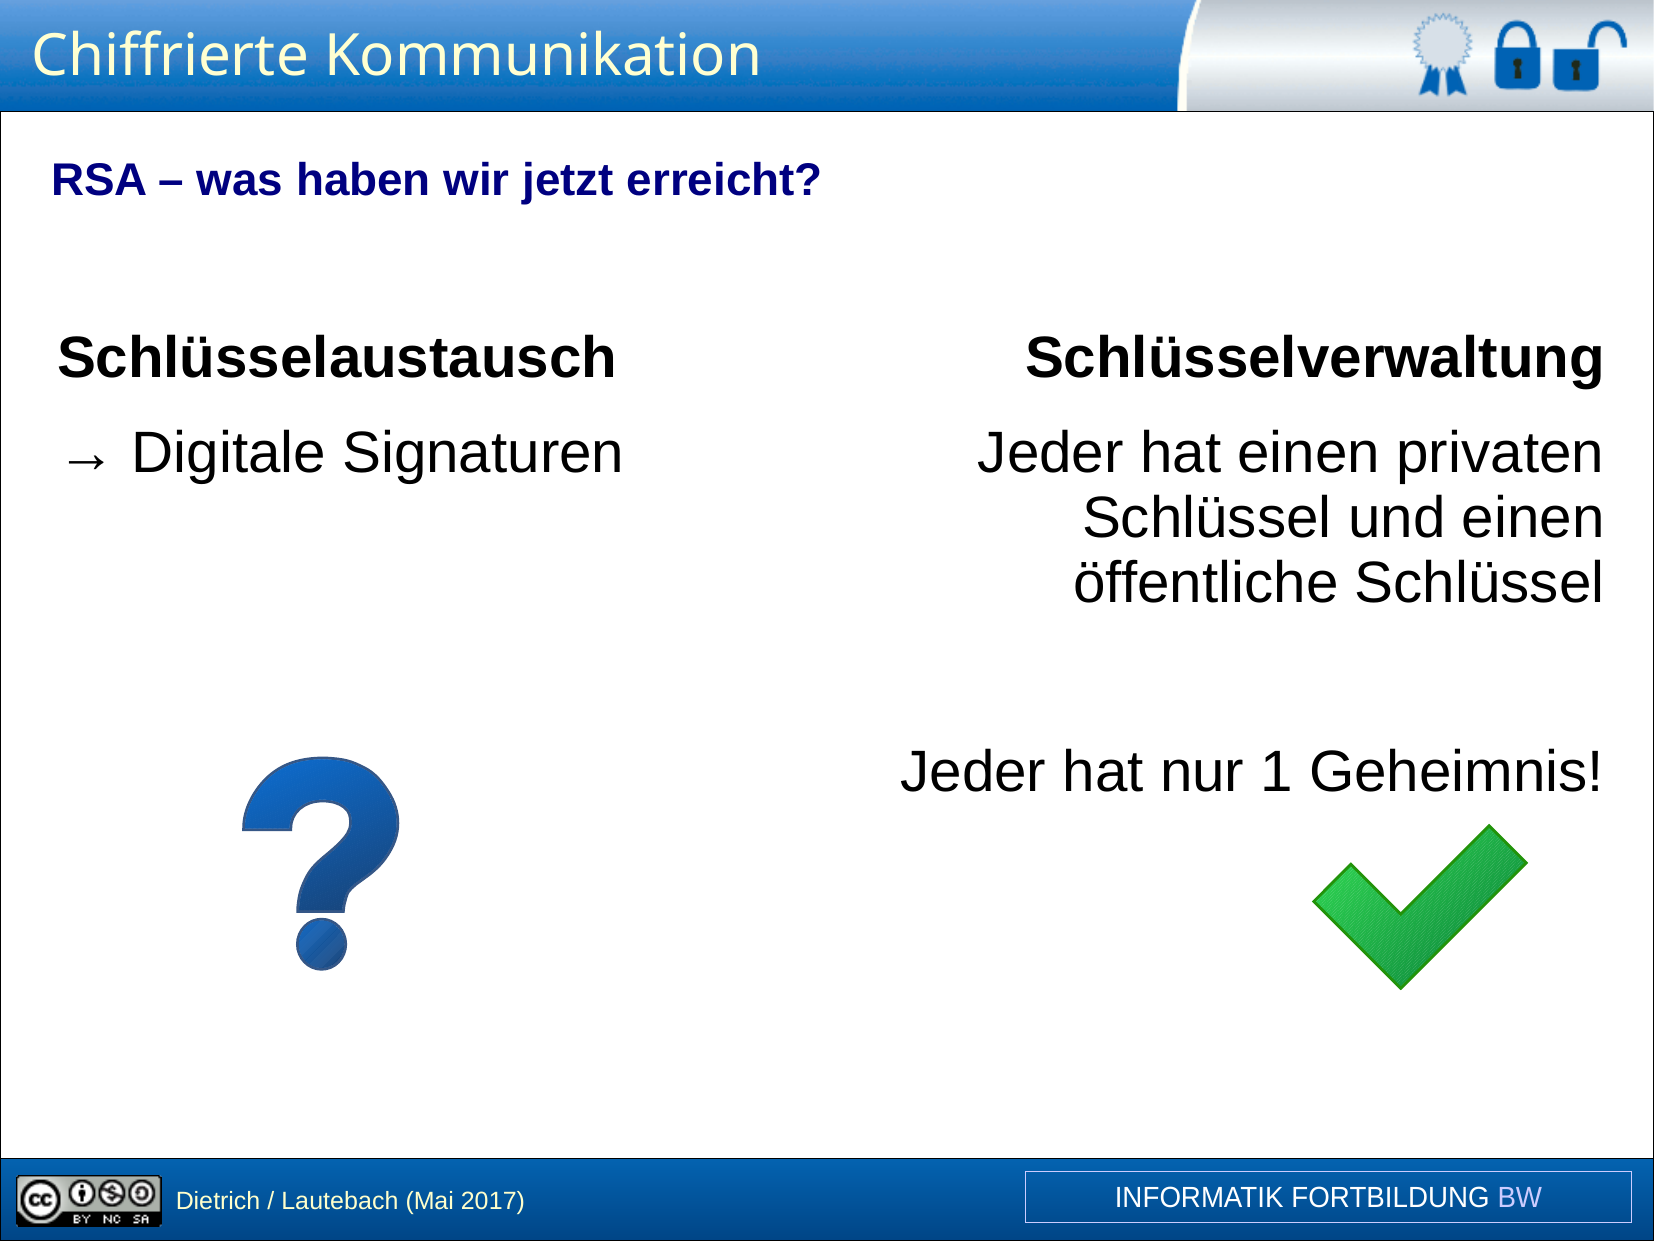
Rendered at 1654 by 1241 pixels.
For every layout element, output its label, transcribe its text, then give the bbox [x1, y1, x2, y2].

list Schlüsselaustausch → Digitale Signaturen [57, 325, 813, 1045]
text_box RSA – was haben wir jetzt erreicht? [36, 146, 1617, 214]
picture [0, 0, 1654, 111]
picture [16, 1175, 162, 1227]
picture [1270, 752, 1566, 1049]
list Schlüsselverwaltung Jeder hat einen privaten Schlüssel und einen öffentliche Schlüssel Jeder hat nur 1 Geheimnis! [850, 325, 1606, 1045]
picture [179, 716, 475, 1012]
title Chiffrierte Kommunikation [31, 14, 1151, 92]
